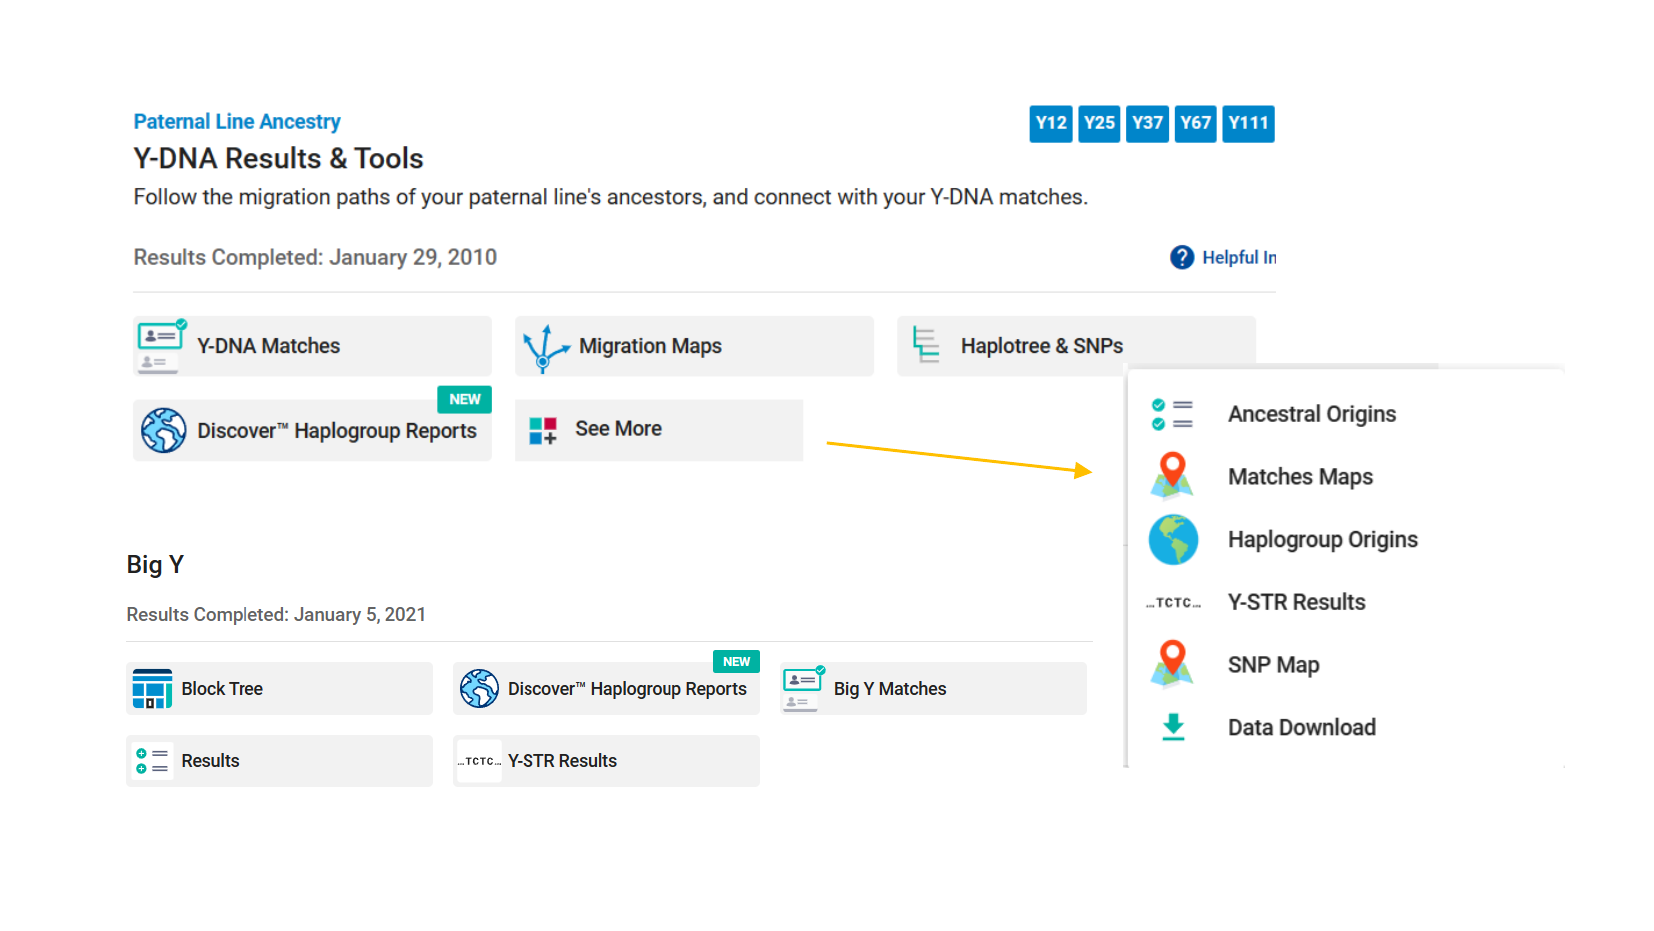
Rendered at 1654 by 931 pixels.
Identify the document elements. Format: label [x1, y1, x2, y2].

picture [103, 531, 1093, 798]
picture [118, 87, 1565, 768]
